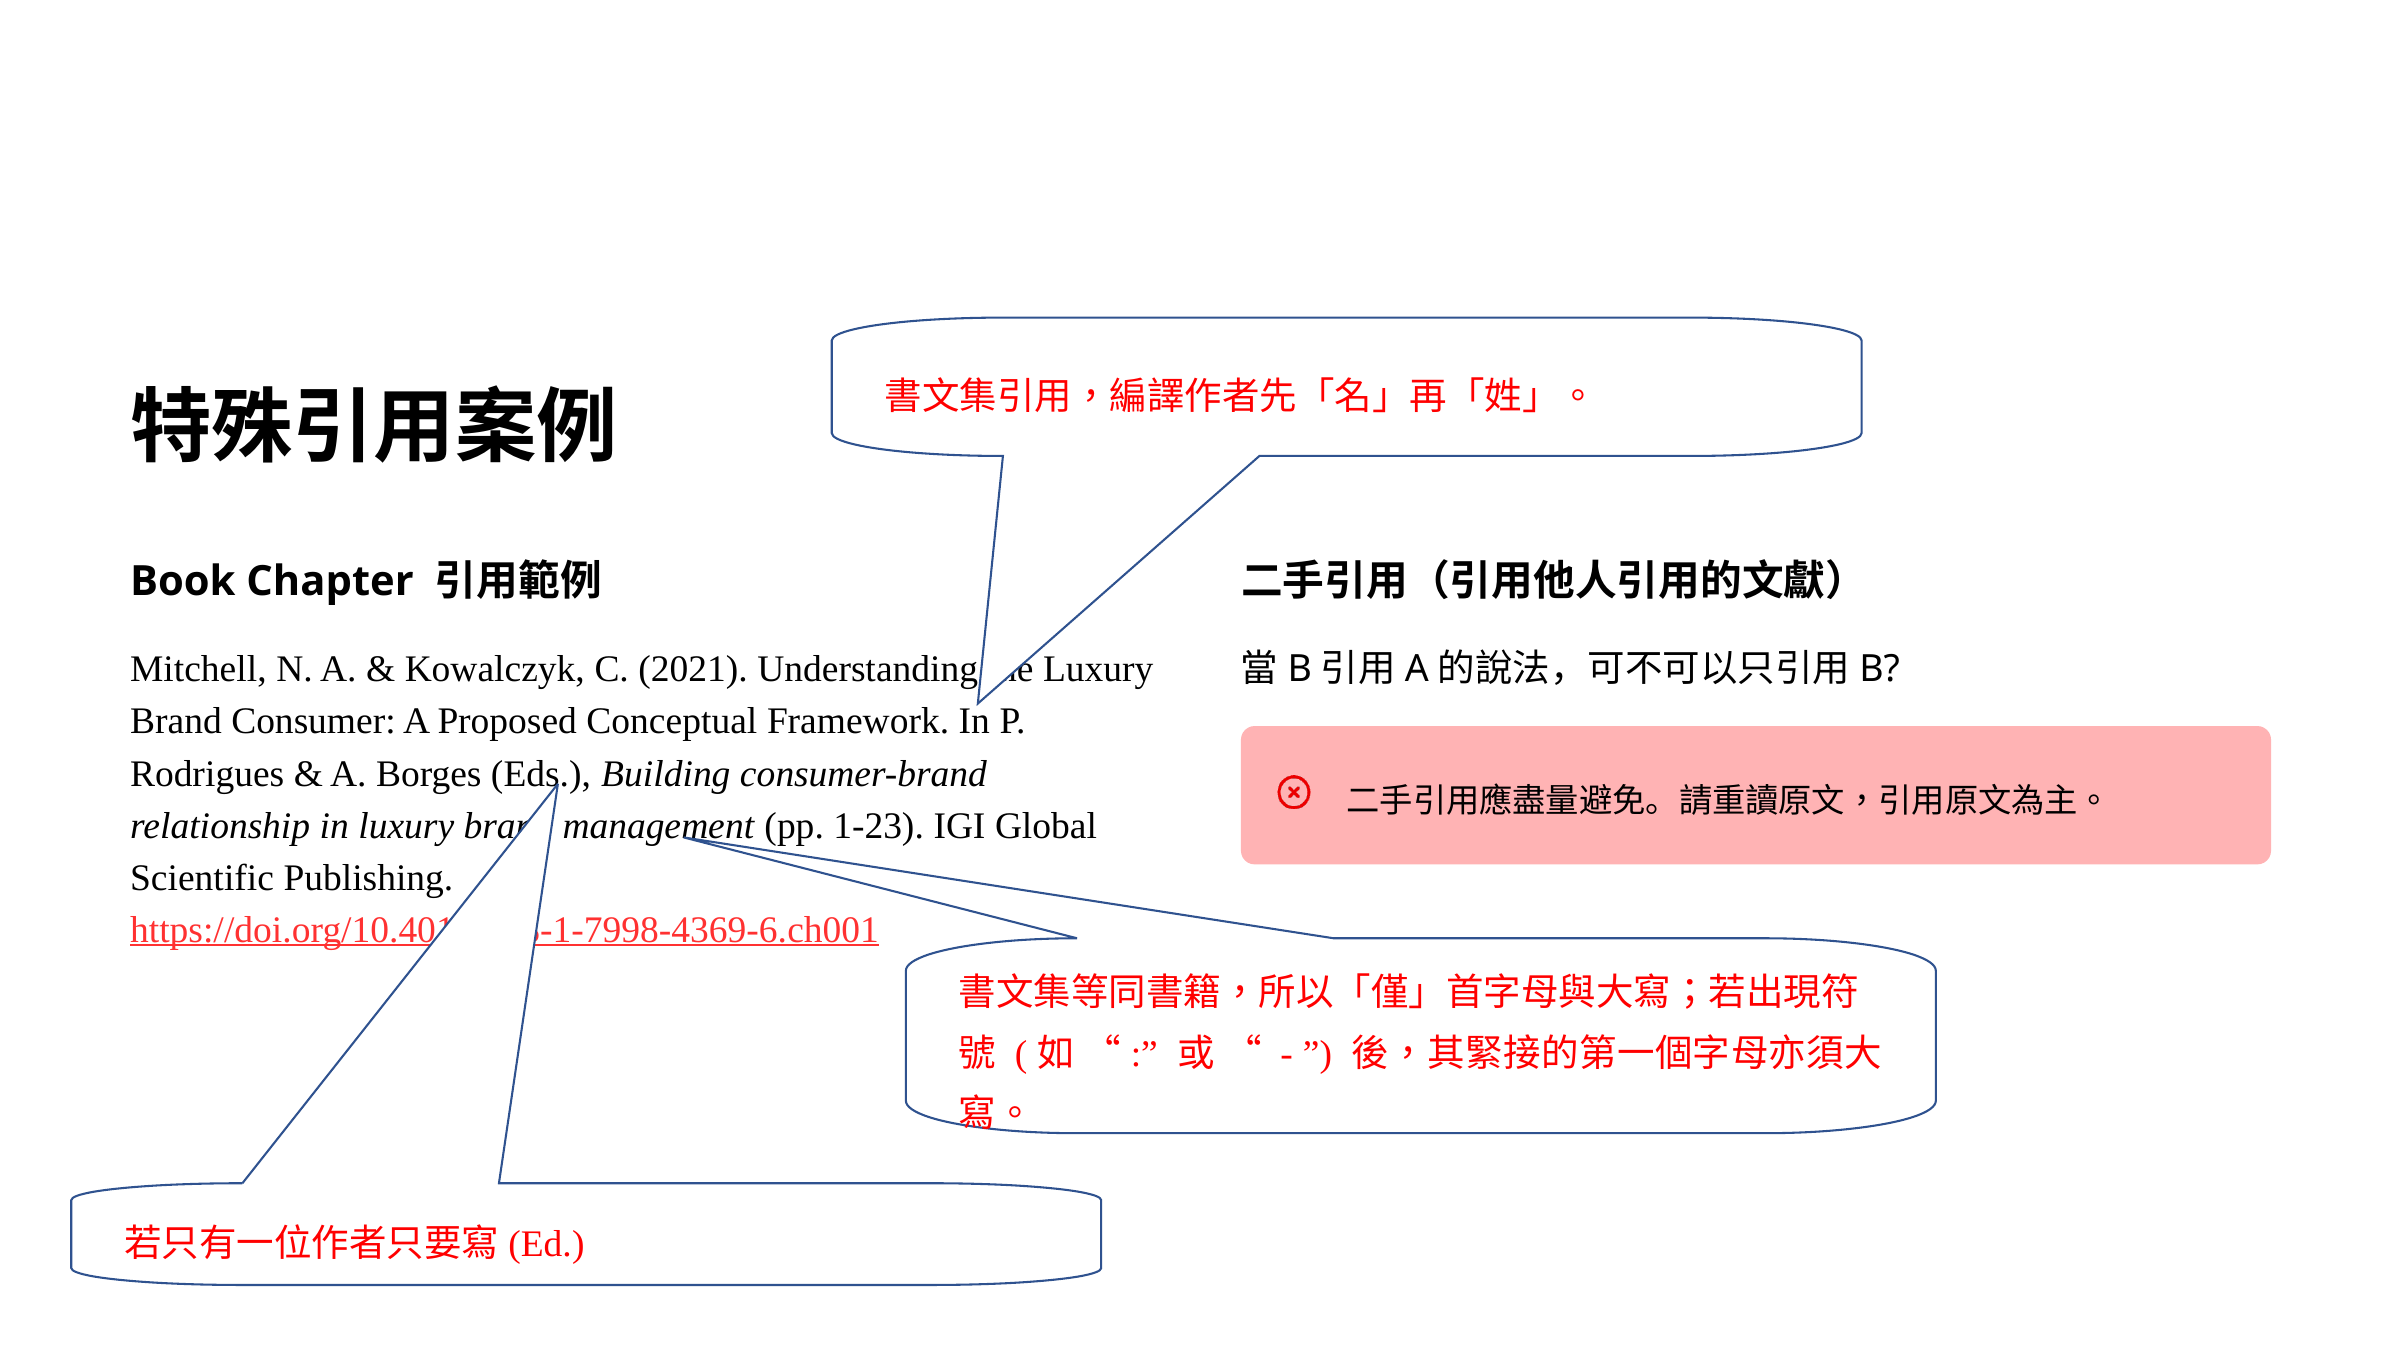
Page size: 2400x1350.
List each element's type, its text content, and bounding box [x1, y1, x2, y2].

text_box 特殊引用案例 [130, 371, 944, 473]
text_box 二手引用（引用他人引用的文獻） [1241, 554, 1851, 605]
picture [1273, 775, 1315, 809]
text_box Book Chapter 引用範例 [130, 554, 545, 605]
text_box 若只有一位作者只要寫(Ed.) [71, 783, 1102, 1285]
text_box 二手引用應盡量避免。請重讀原文，引用原文為主。 [1347, 767, 2238, 819]
text_box [1240, 726, 2272, 865]
text_box 當B引用A的說法，可不可以只引用B? [1241, 637, 2271, 689]
text_box Mitchell, N. A. & Kowalczyk, C. (2021). Understanding the Luxury Brand Consumer: A Proposed Conceptual Framework. In P. Rodrigues & A. Borges (Eds.), Building consumer-brand relationship in luxury brand management (pp. 1-23). IGI Global Scientific Publishing. https://doi.org/10.4018/978-1-7998-4369-6.ch001 [130, 637, 1160, 950]
text_box 書文集引用，編譯作者先「名」再「姓」。 [831, 317, 1862, 704]
text_box 書文集等同書籍，所以「僅」首字母與大寫；若出現符號 (如 “:” 或 “ - ”) 後，其緊接的第一個字母亦須大寫。 [683, 837, 1936, 1134]
